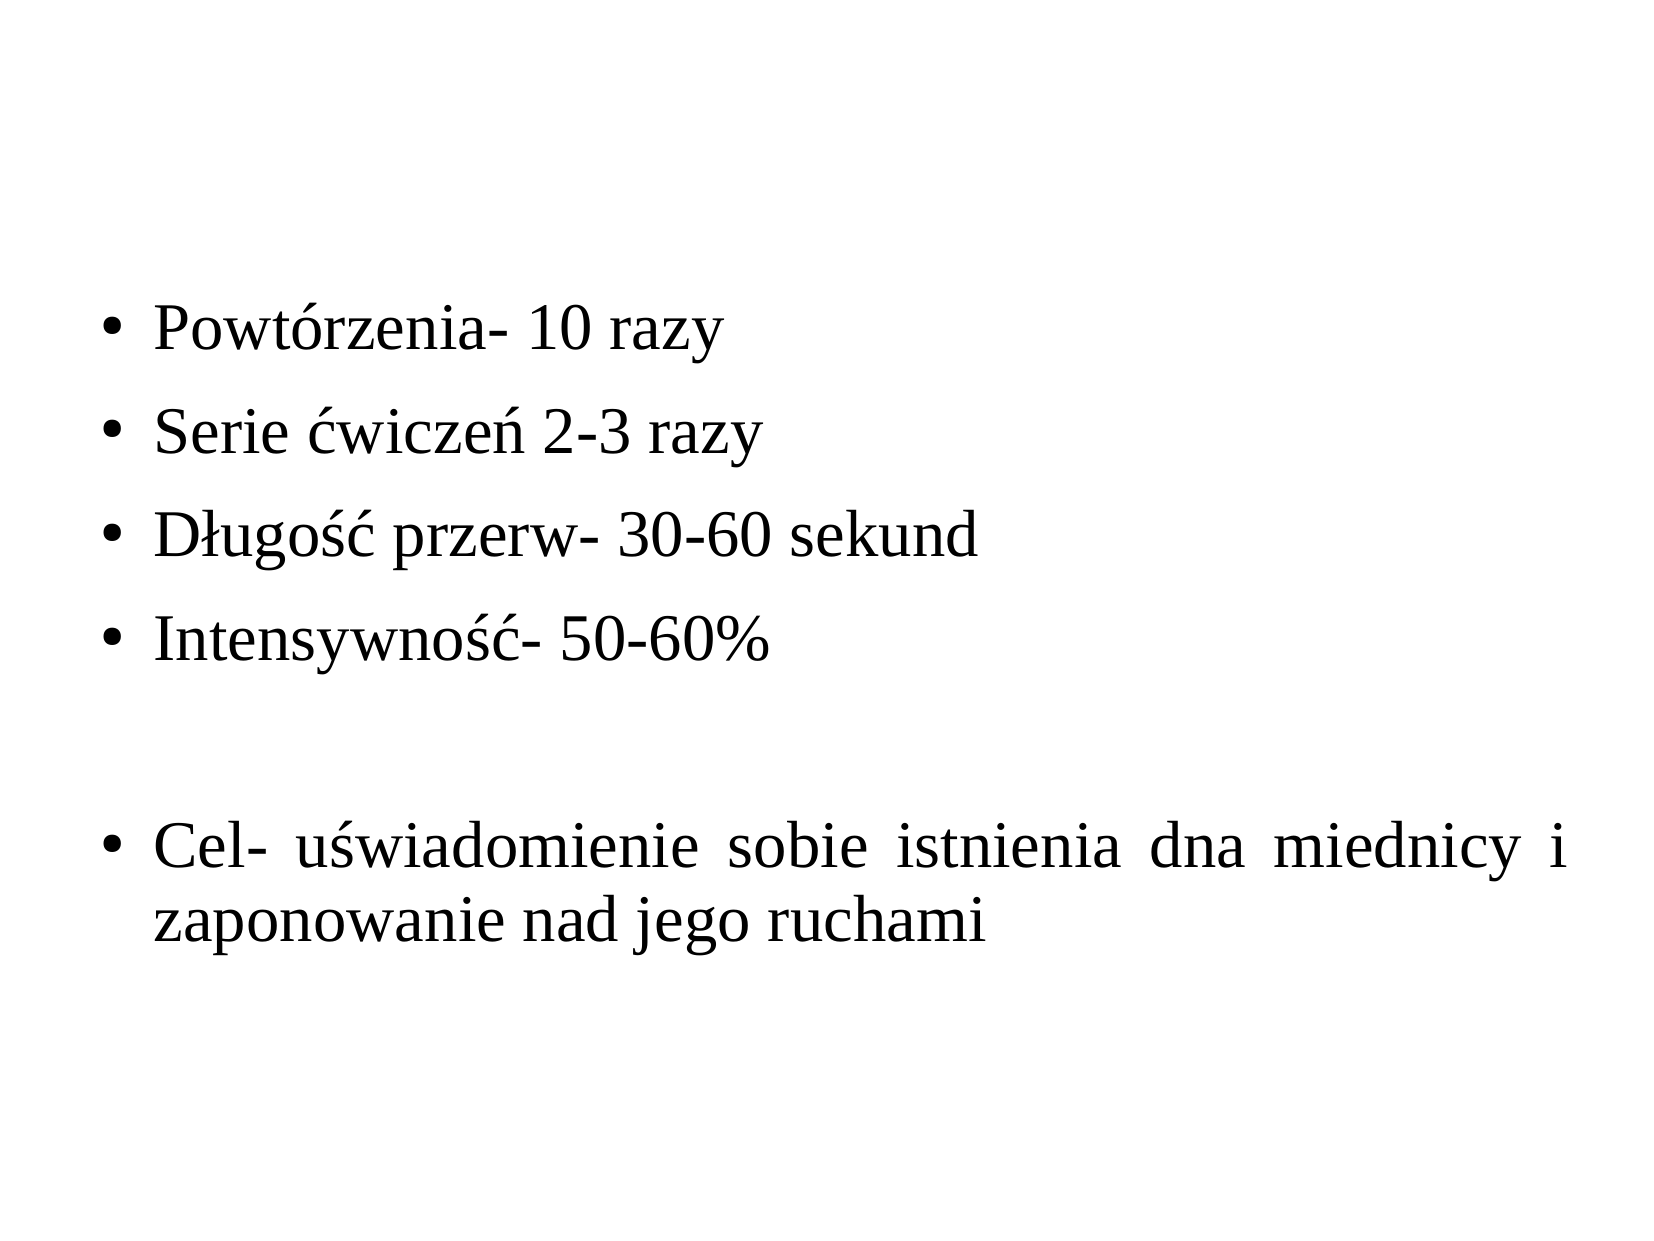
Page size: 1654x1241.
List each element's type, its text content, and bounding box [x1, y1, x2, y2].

list Powtórzenia- 10 razy Serie ćwiczeń 2-3 razy Długość przerw- 30-60 sekund Intensywność- 50-60% Cel- uświadomienie sobie istnienia dna miednicy i zaponowanie nad jego ruchami [82, 290, 1571, 1109]
